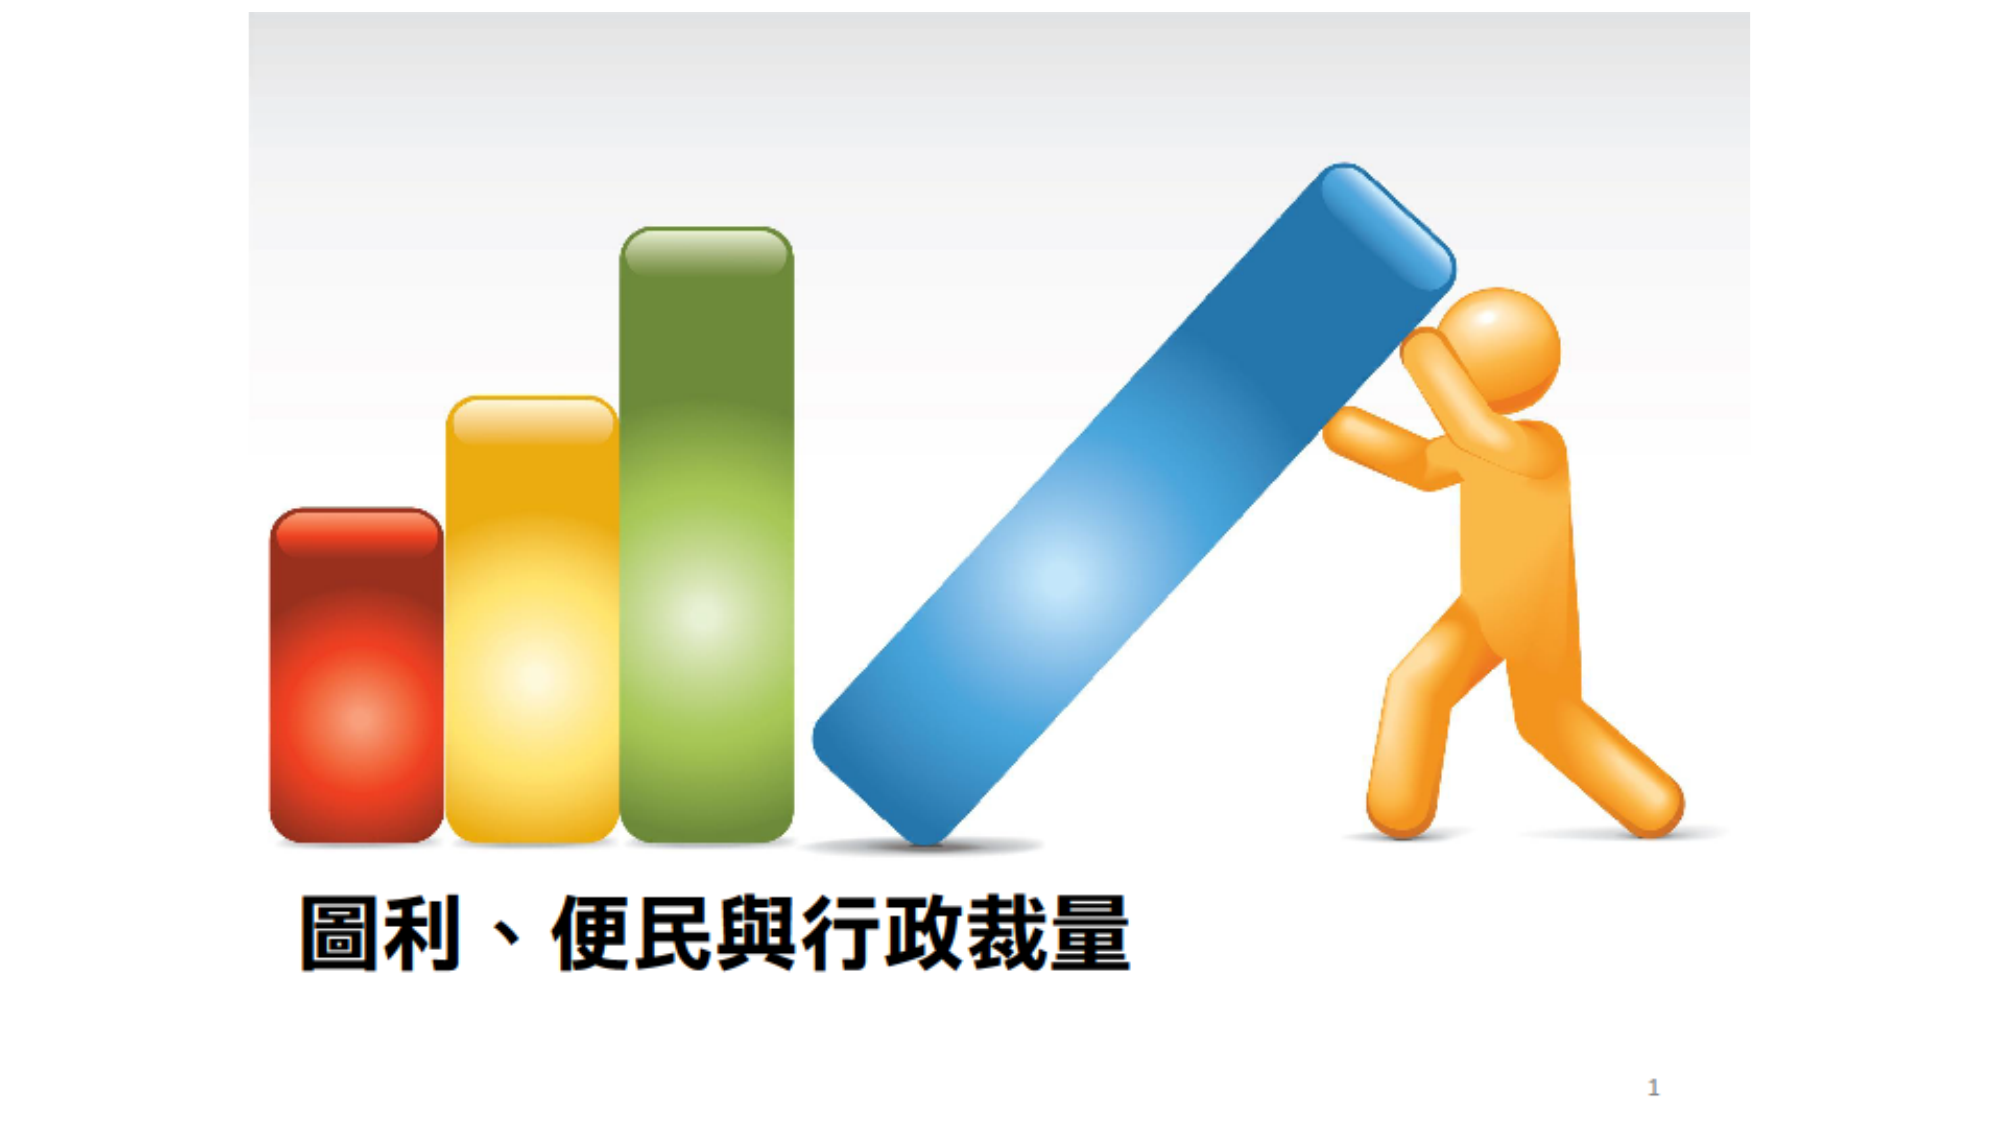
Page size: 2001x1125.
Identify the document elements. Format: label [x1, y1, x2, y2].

picture [248, 12, 1751, 1125]
